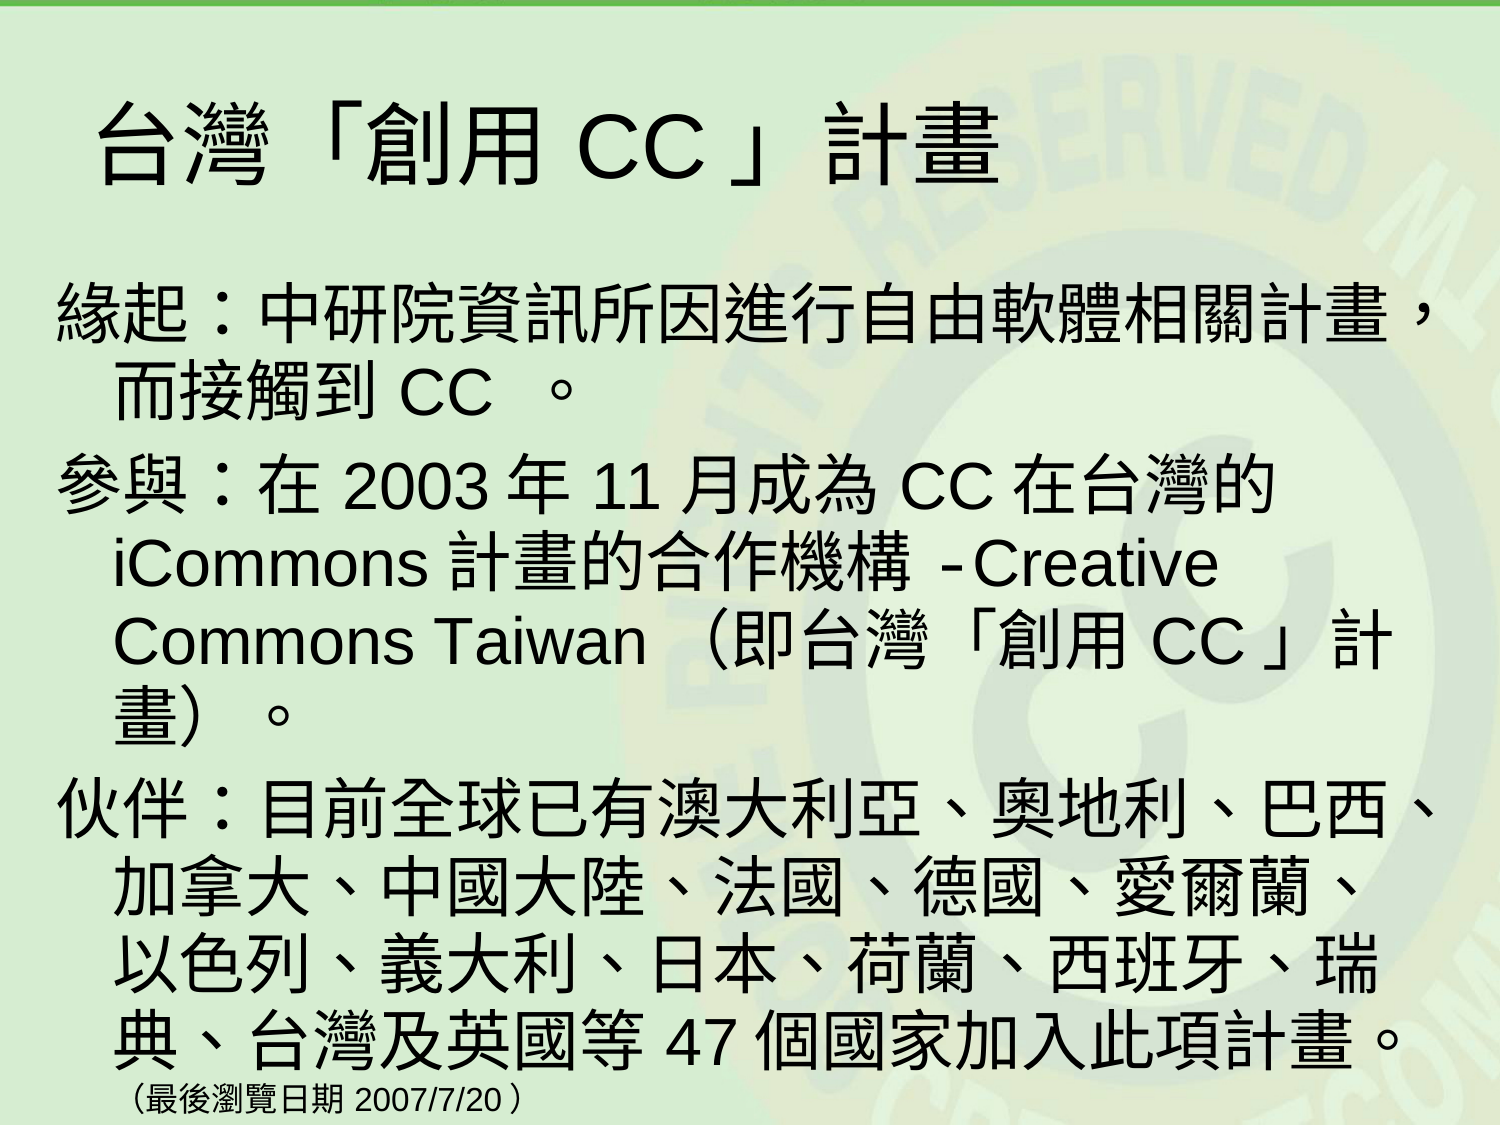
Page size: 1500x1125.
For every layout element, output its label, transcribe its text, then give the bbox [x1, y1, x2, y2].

list 緣起：中研院資訊所因進行自由軟體相關計畫，而接觸到CC 。 參與：在2003年11月成為CC在台灣的iCommons計畫的合作機構-Creative Commons Taiwan（即台灣「創用CC」計畫）。 伙伴：目前全球已有澳大利亞、奧地利、巴西、加拿大、中國大陸、法國、德國、愛爾蘭、以色列、義大利、日本、荷蘭、西班牙、瑞典、台灣及英國等47個國家加入此項計畫。（最後瀏覽日期2007/7/20） [41, 172, 1424, 1047]
picture [0, 0, 1500, 1125]
title 台灣「創用CC」計畫 [75, 45, 1426, 233]
